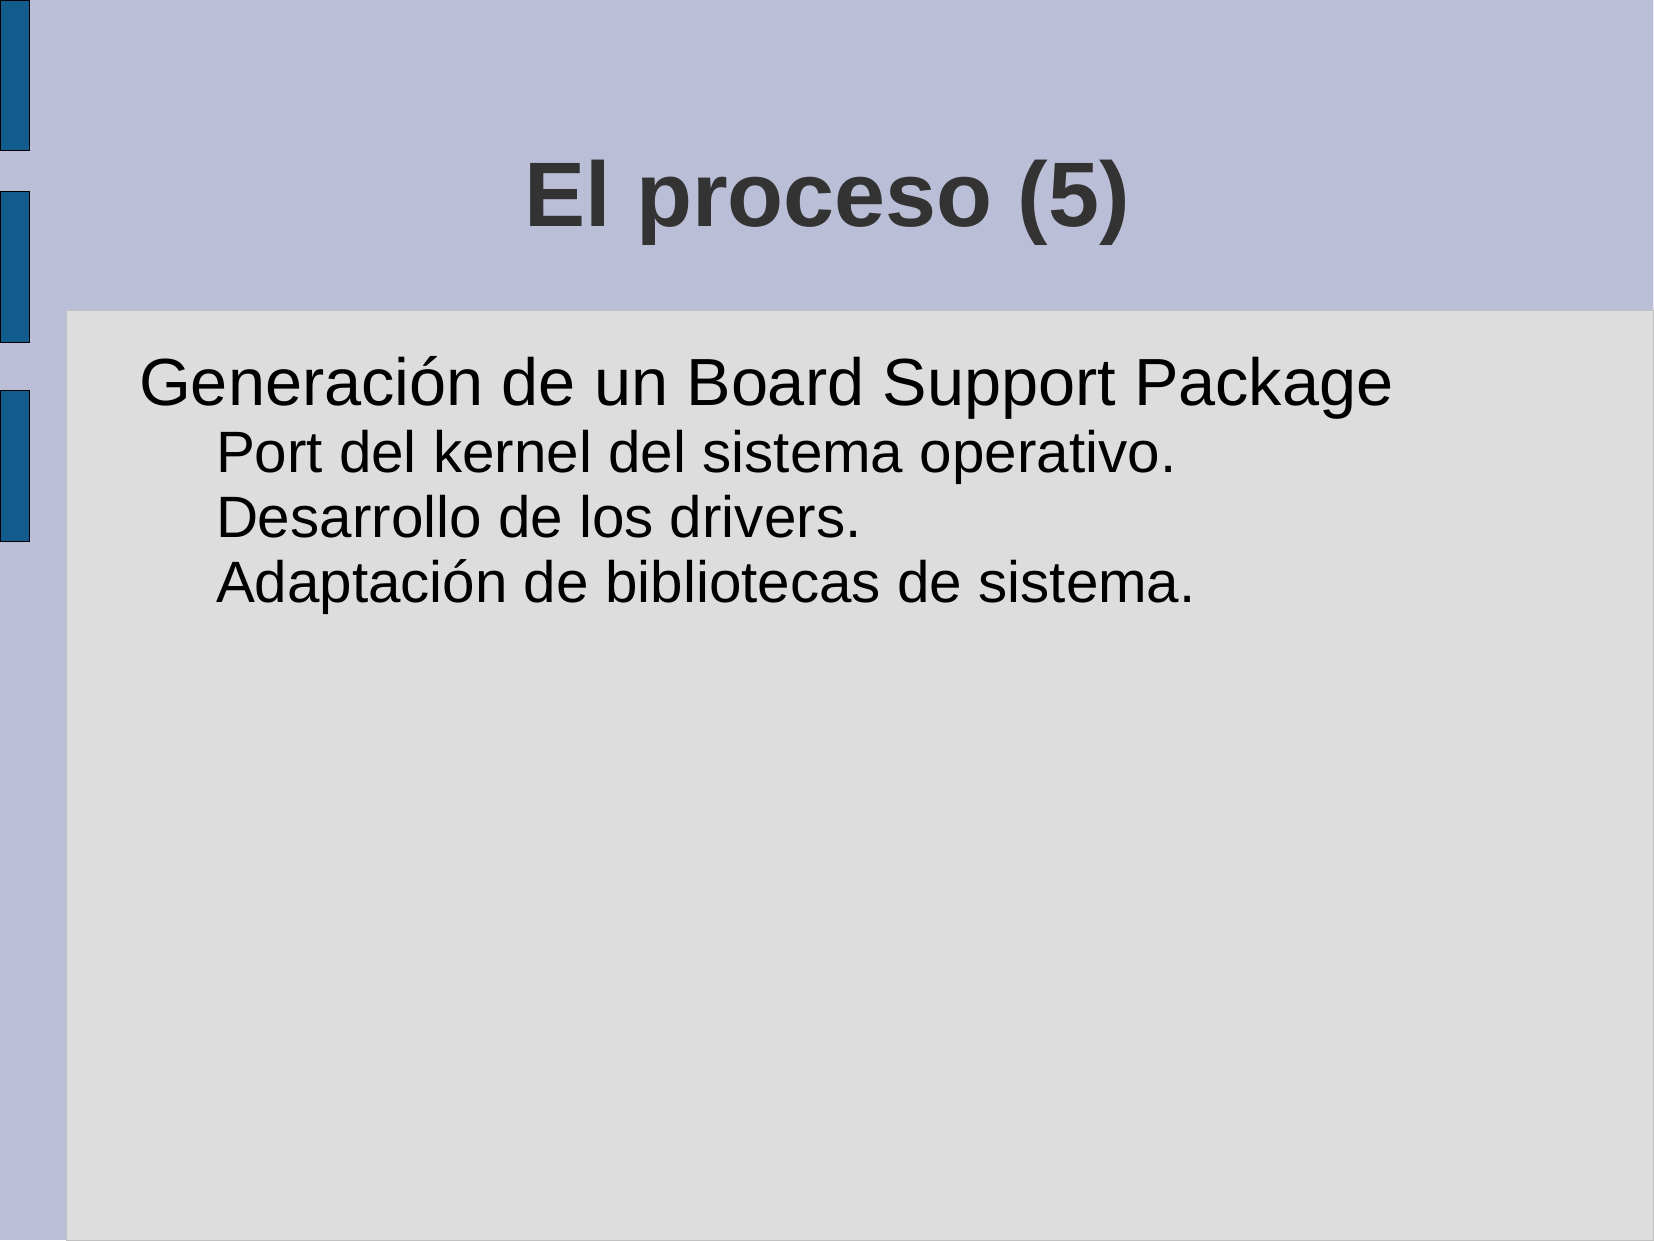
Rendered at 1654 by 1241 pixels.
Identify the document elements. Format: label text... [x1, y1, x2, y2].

list Generación de un Board Support Package Port del kernel del sistema operativo. Desarrollo de los drivers. Adaptación de bibliotecas de sistema. [121, 344, 1534, 1127]
title El proceso (5) [121, 91, 1534, 299]
